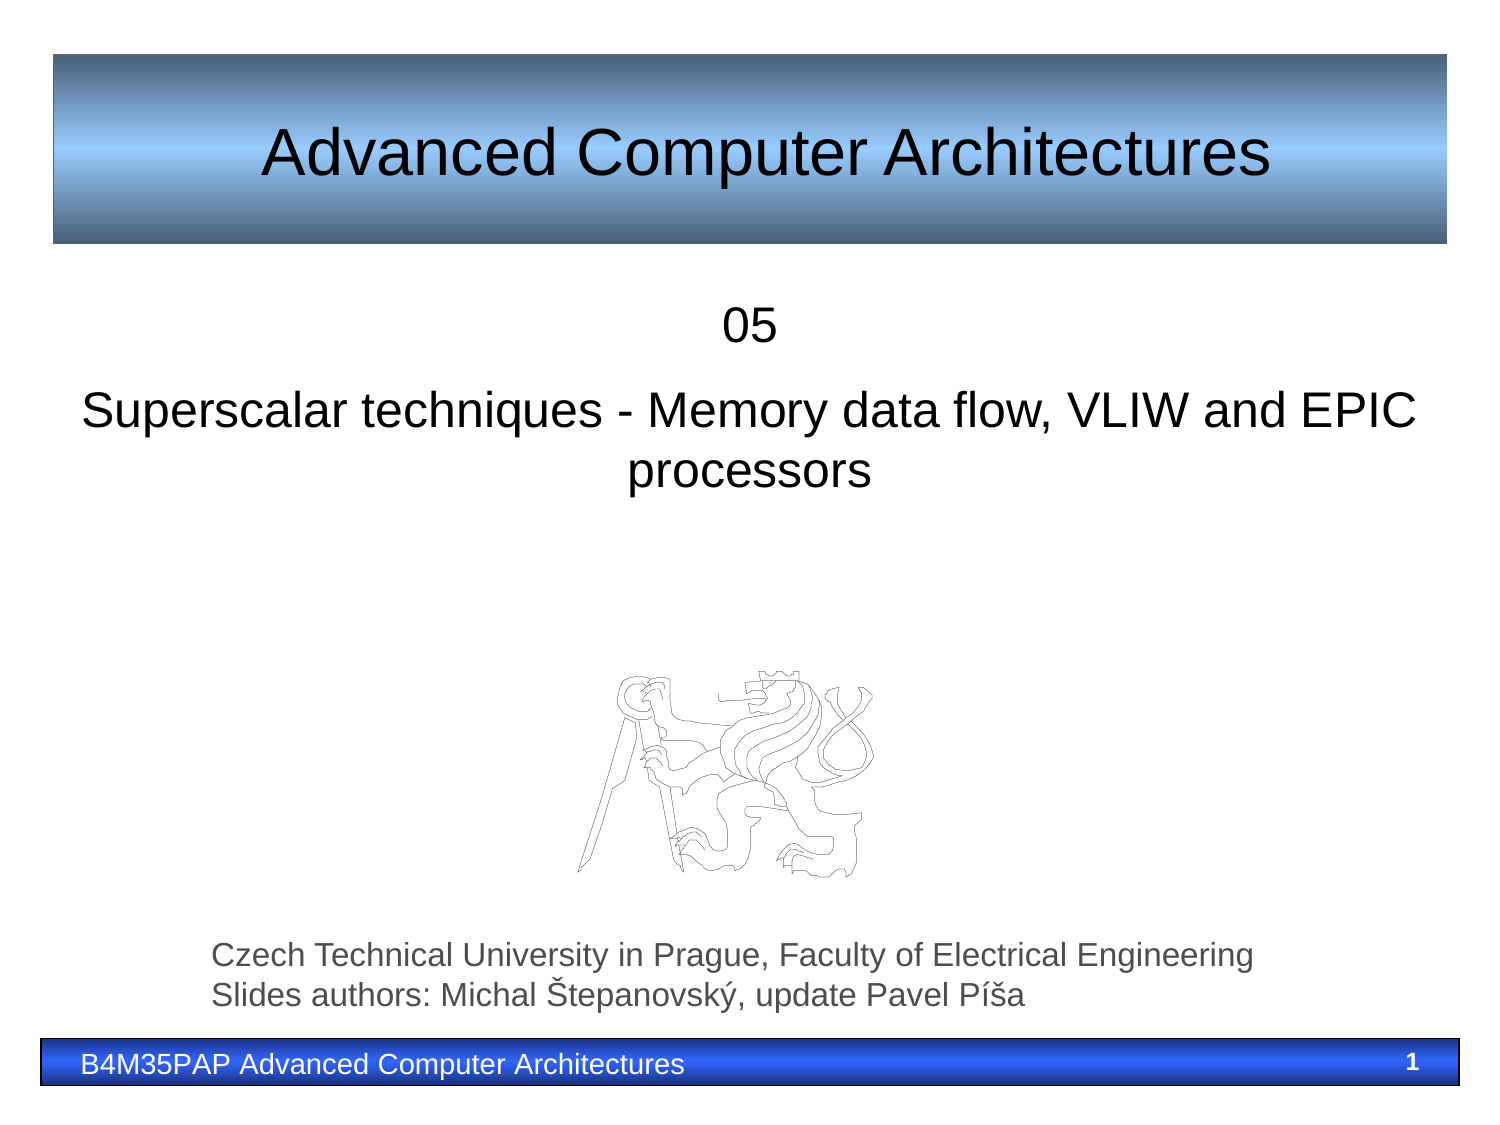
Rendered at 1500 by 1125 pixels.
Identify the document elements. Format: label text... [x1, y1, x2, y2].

text_box Czech Technical University in Prague, Faculty of Electrical Engineering Slides authors: Michal Štepanovský, update Pavel Píša [196, 925, 1275, 1021]
text_box 05 Superscalar techniques - Memory data flow, VLIW and EPIC processors [53, 285, 1447, 506]
text_box Advanced Computer Architectures [53, 54, 1447, 244]
chart [574, 667, 879, 884]
